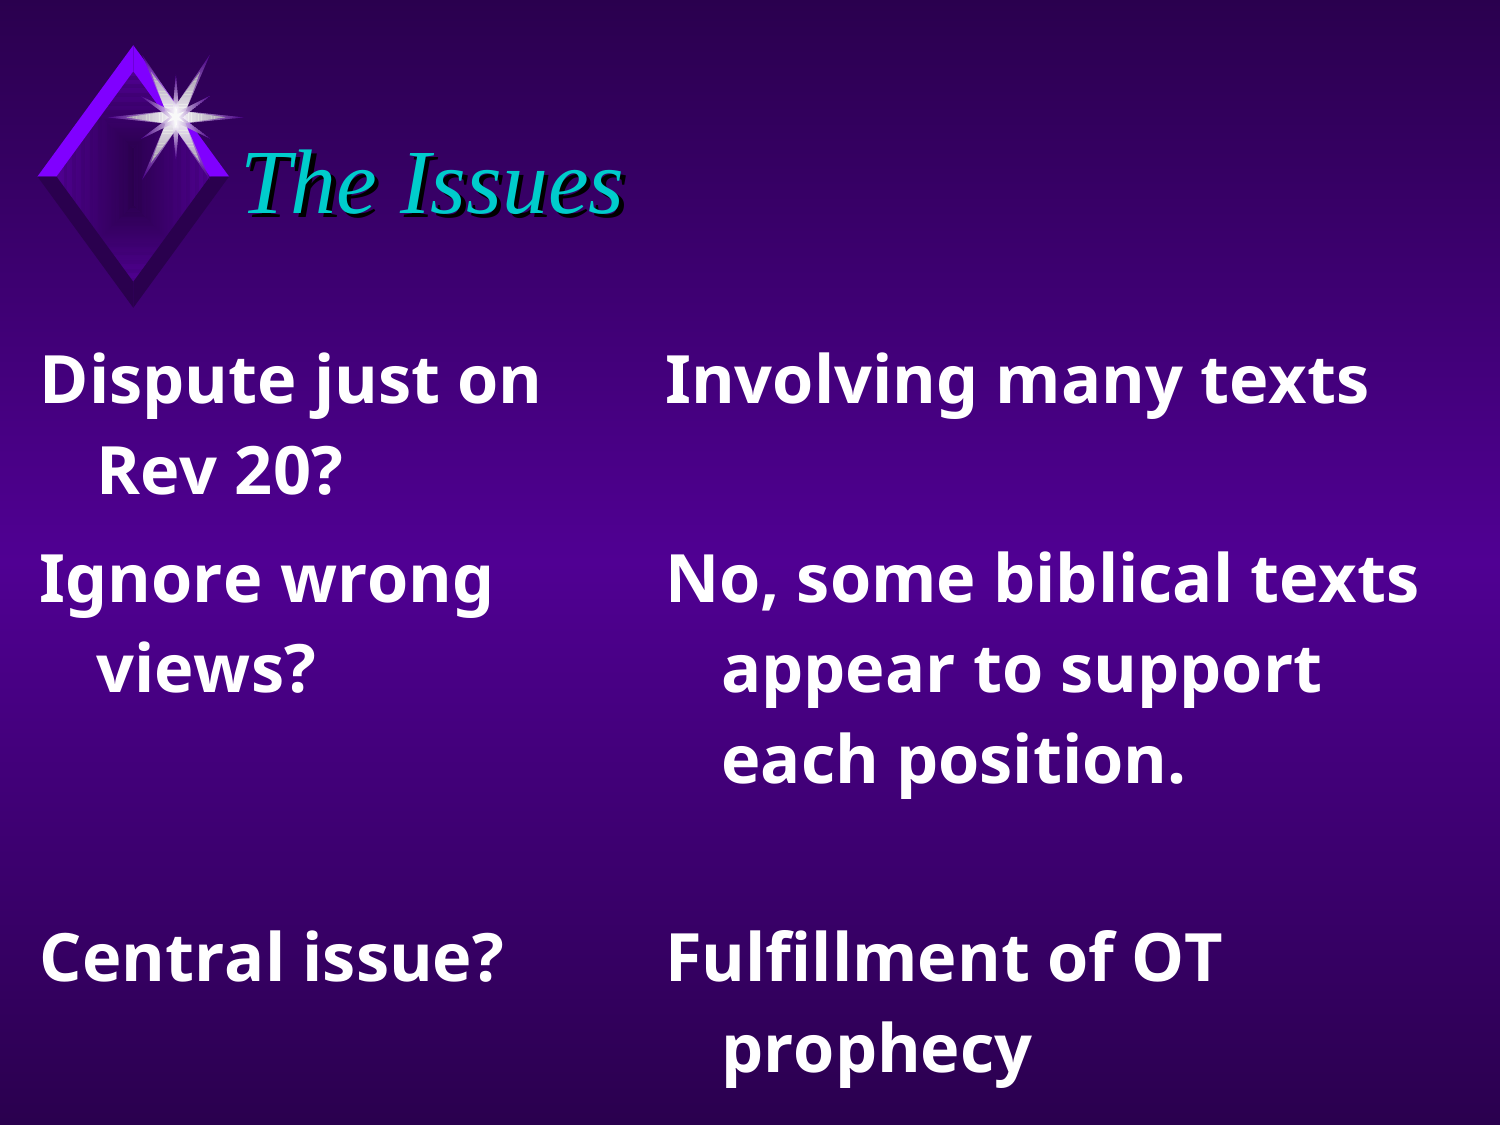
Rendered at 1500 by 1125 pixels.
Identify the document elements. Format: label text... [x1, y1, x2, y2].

list Involving many texts No, some biblical texts appear to support each position. Fulfillment of OT prophecy [726, 324, 1476, 1026]
list Dispute just on Rev 20? Ignore wrong views? Central issue? [24, 324, 726, 1026]
title The Issues [224, 78, 1388, 288]
